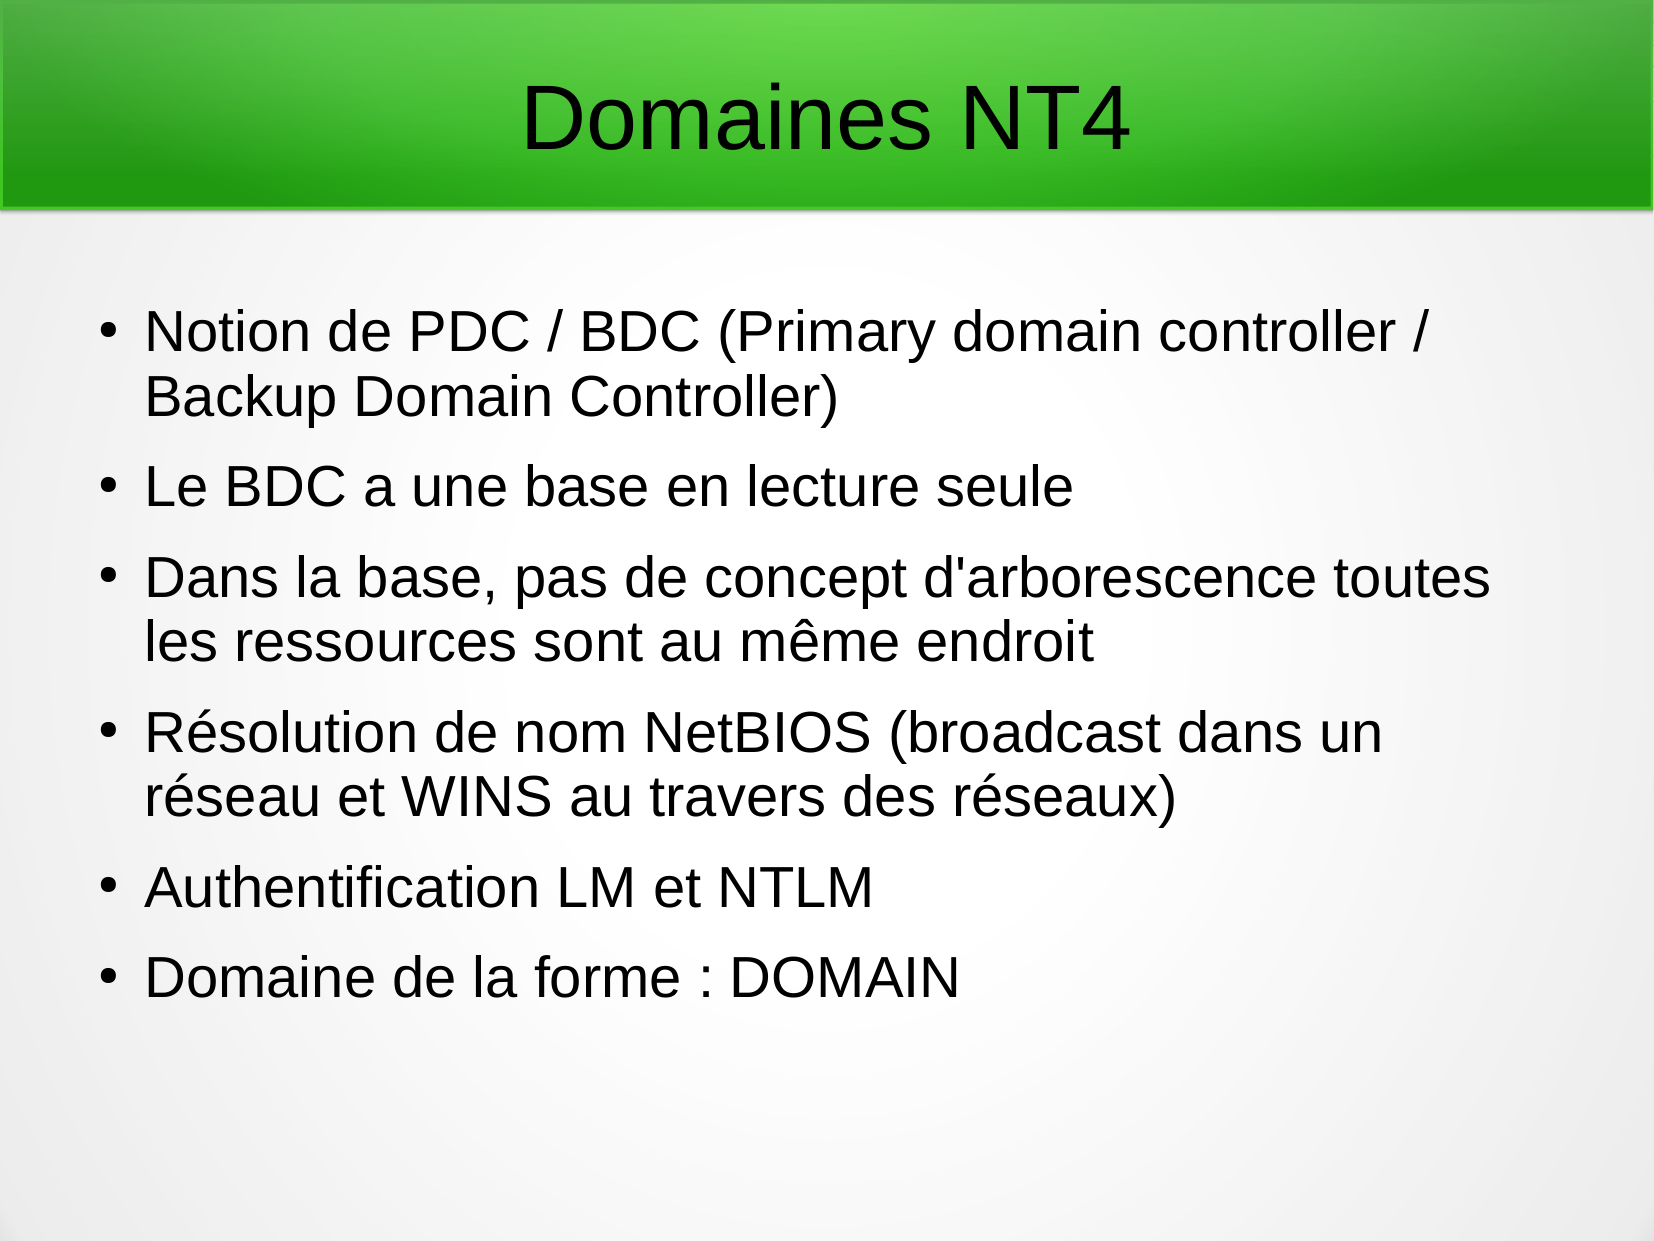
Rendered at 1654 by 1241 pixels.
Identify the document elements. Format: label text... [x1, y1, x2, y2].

title Domaines NT4 [82, 47, 1571, 189]
list Notion de PDC / BDC (Primary domain controller / Backup Domain Controller) Le BDC a une base en lecture seule Dans la base, pas de concept d'arborescence toutes les ressources sont au même endroit Résolution de nom NetBIOS (broadcast dans un réseau et WINS au travers des réseaux) Authentification LM et NTLM Domaine de la forme : DOMAIN [82, 299, 1571, 1019]
